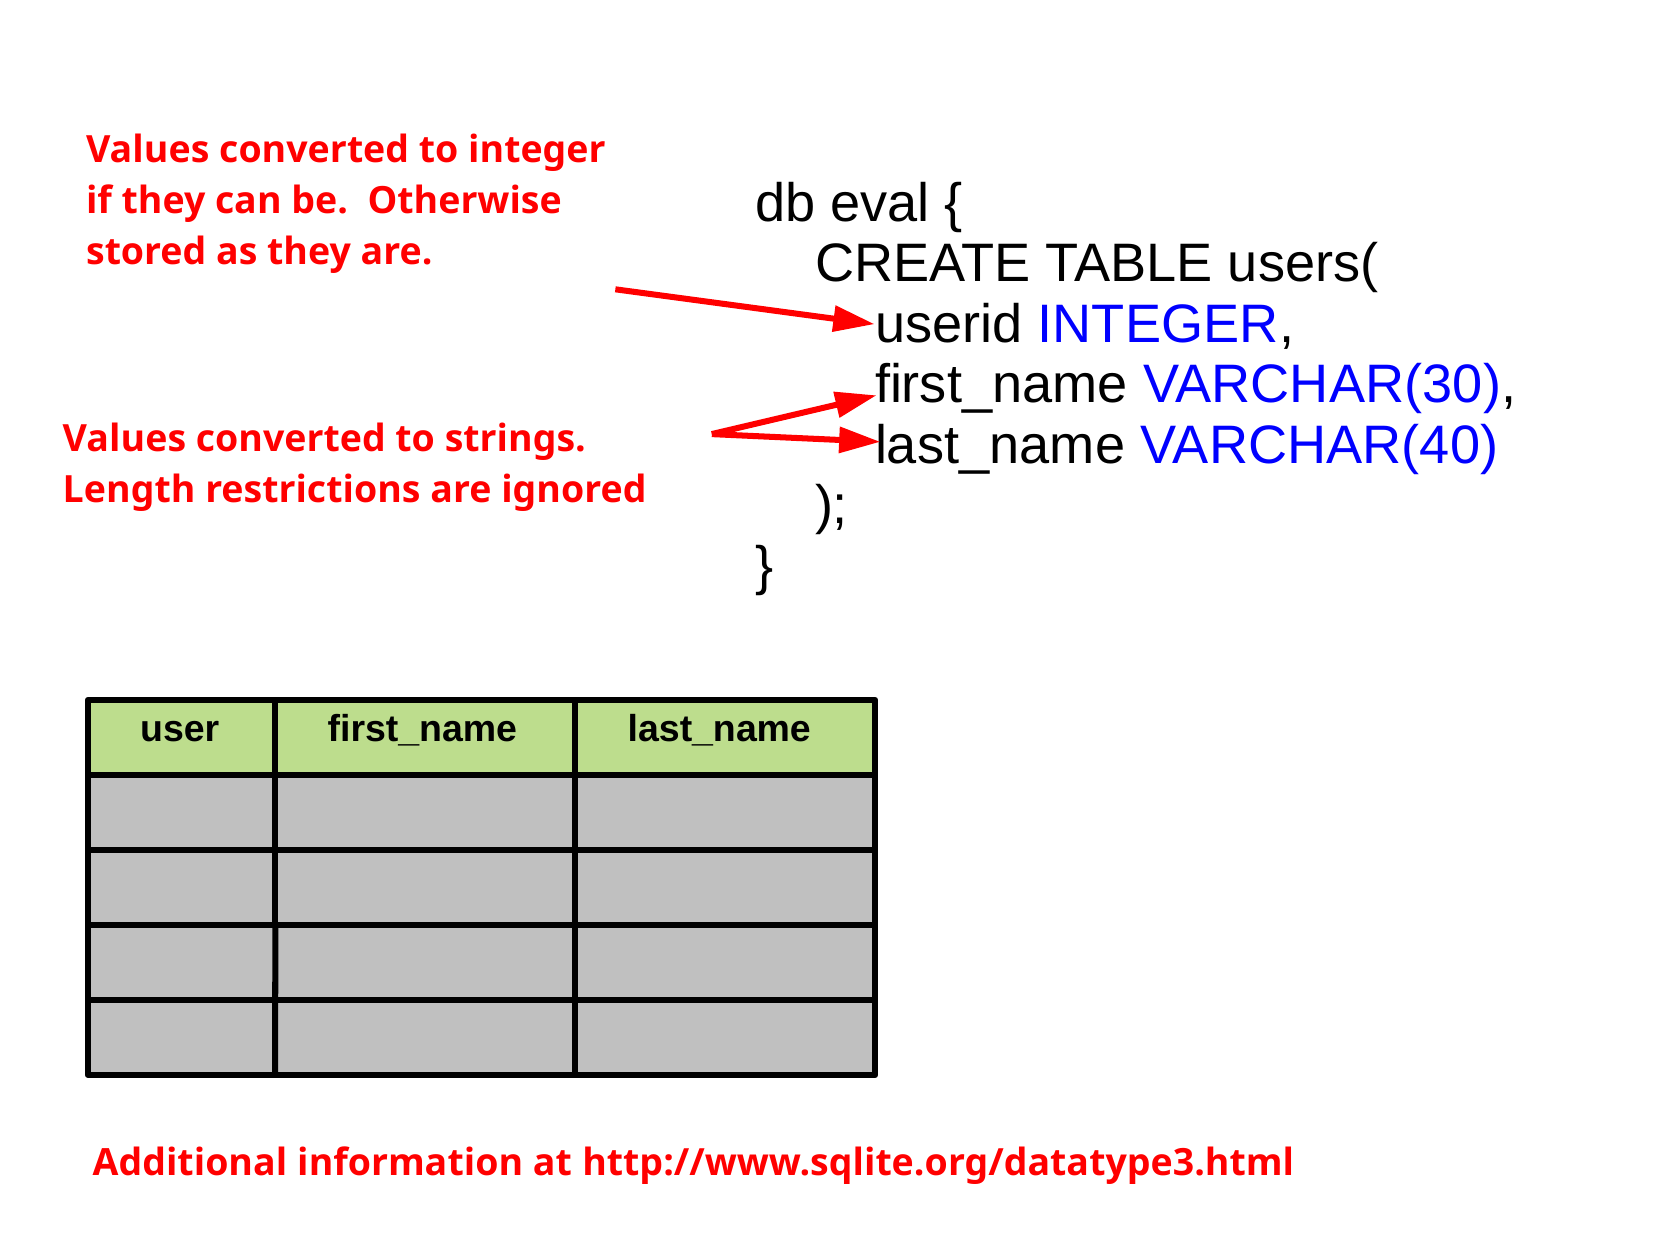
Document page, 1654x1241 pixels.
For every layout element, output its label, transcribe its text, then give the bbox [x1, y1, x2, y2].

text_box Additional information at http://www.sqlite.org/datatype3.html [75, 1125, 1295, 1202]
text_box [87, 699, 876, 1075]
text_box last_name [612, 699, 838, 759]
text_box user [125, 699, 235, 759]
text_box db eval { CREATE TABLE users( userid INTEGER, first_name VARCHAR(30), last_name VARCHAR(40) ); } [740, 165, 1531, 616]
text_box first_name [312, 699, 538, 759]
text_box Values converted to integer if they can be. Otherwise stored as they are. [68, 112, 601, 302]
text_box Values converted to strings. Length restrictions are ignored [45, 401, 644, 534]
